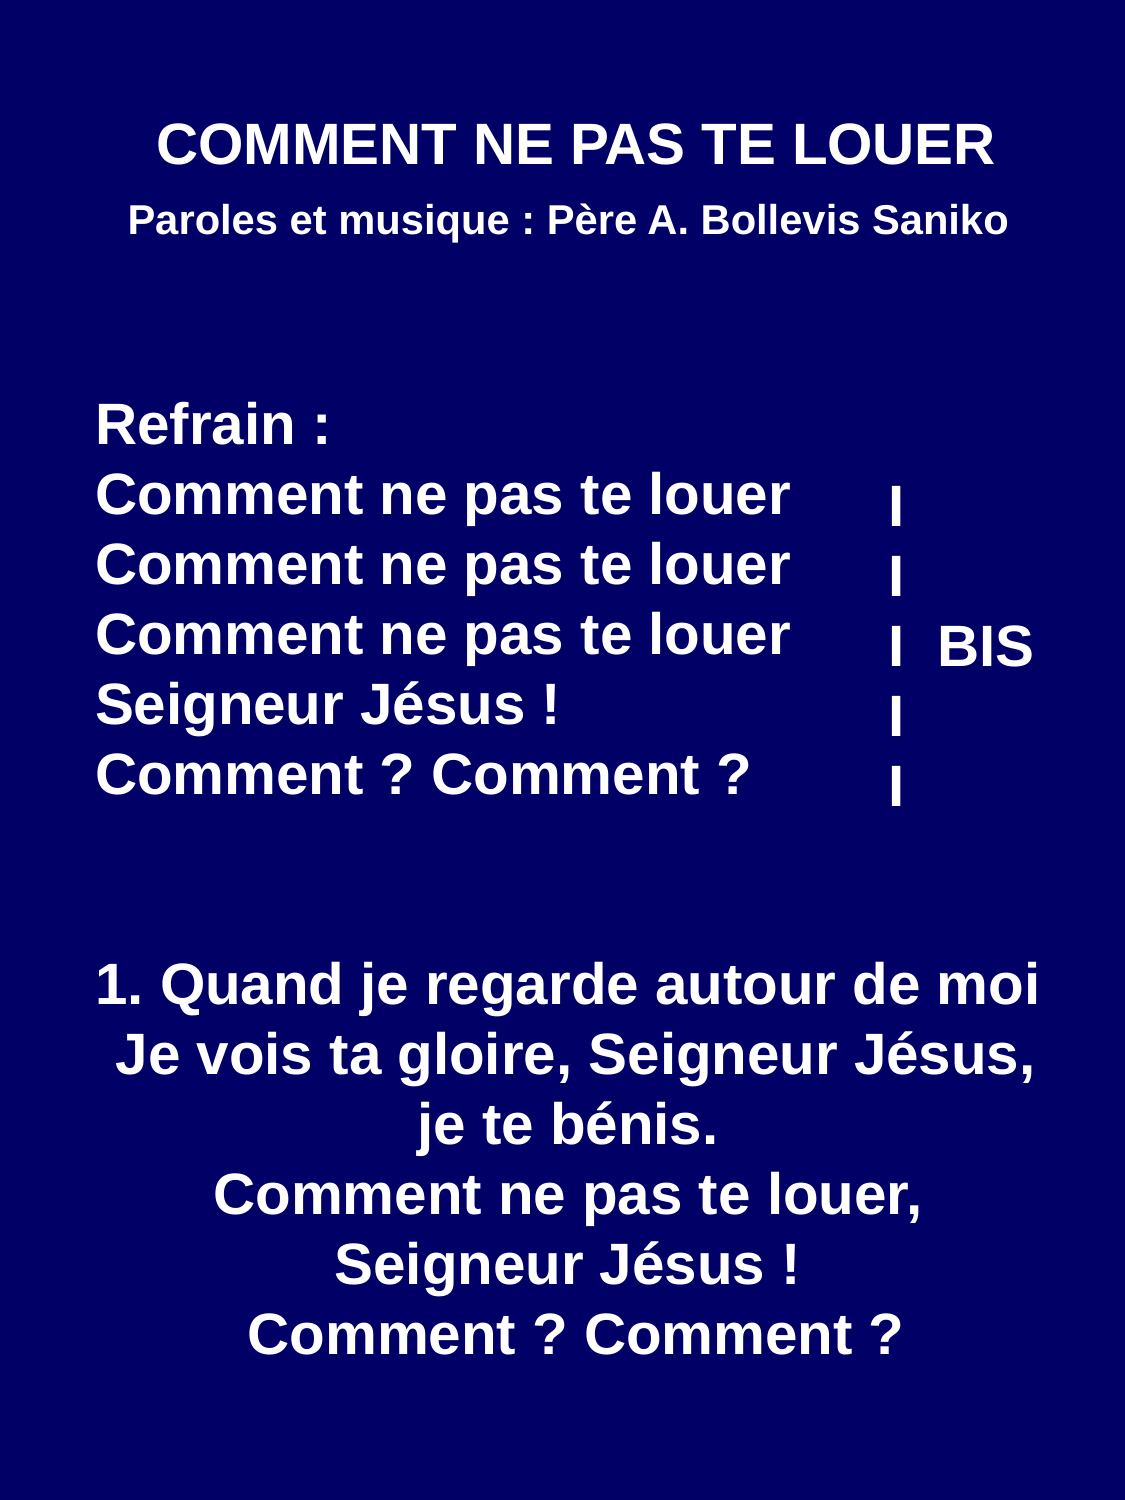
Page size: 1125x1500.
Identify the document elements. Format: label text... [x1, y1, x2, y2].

text_box I I I BIS I I [873, 460, 1113, 803]
text_box COMMENT NE PAS TE LOUER Paroles et musique : Père A. Bollevis Saniko Refrain : Comment ne pas te louer Comment ne pas te louer Comment ne pas te louer Seigneur Jésus ! Comment ? Comment ? 1. Quand je regarde autour de moi Je vois ta gloire, Seigneur Jésus, je te bénis. Comment ne pas te louer, Seigneur Jésus ! Comment ? Comment ? [115, 106, 1037, 1272]
